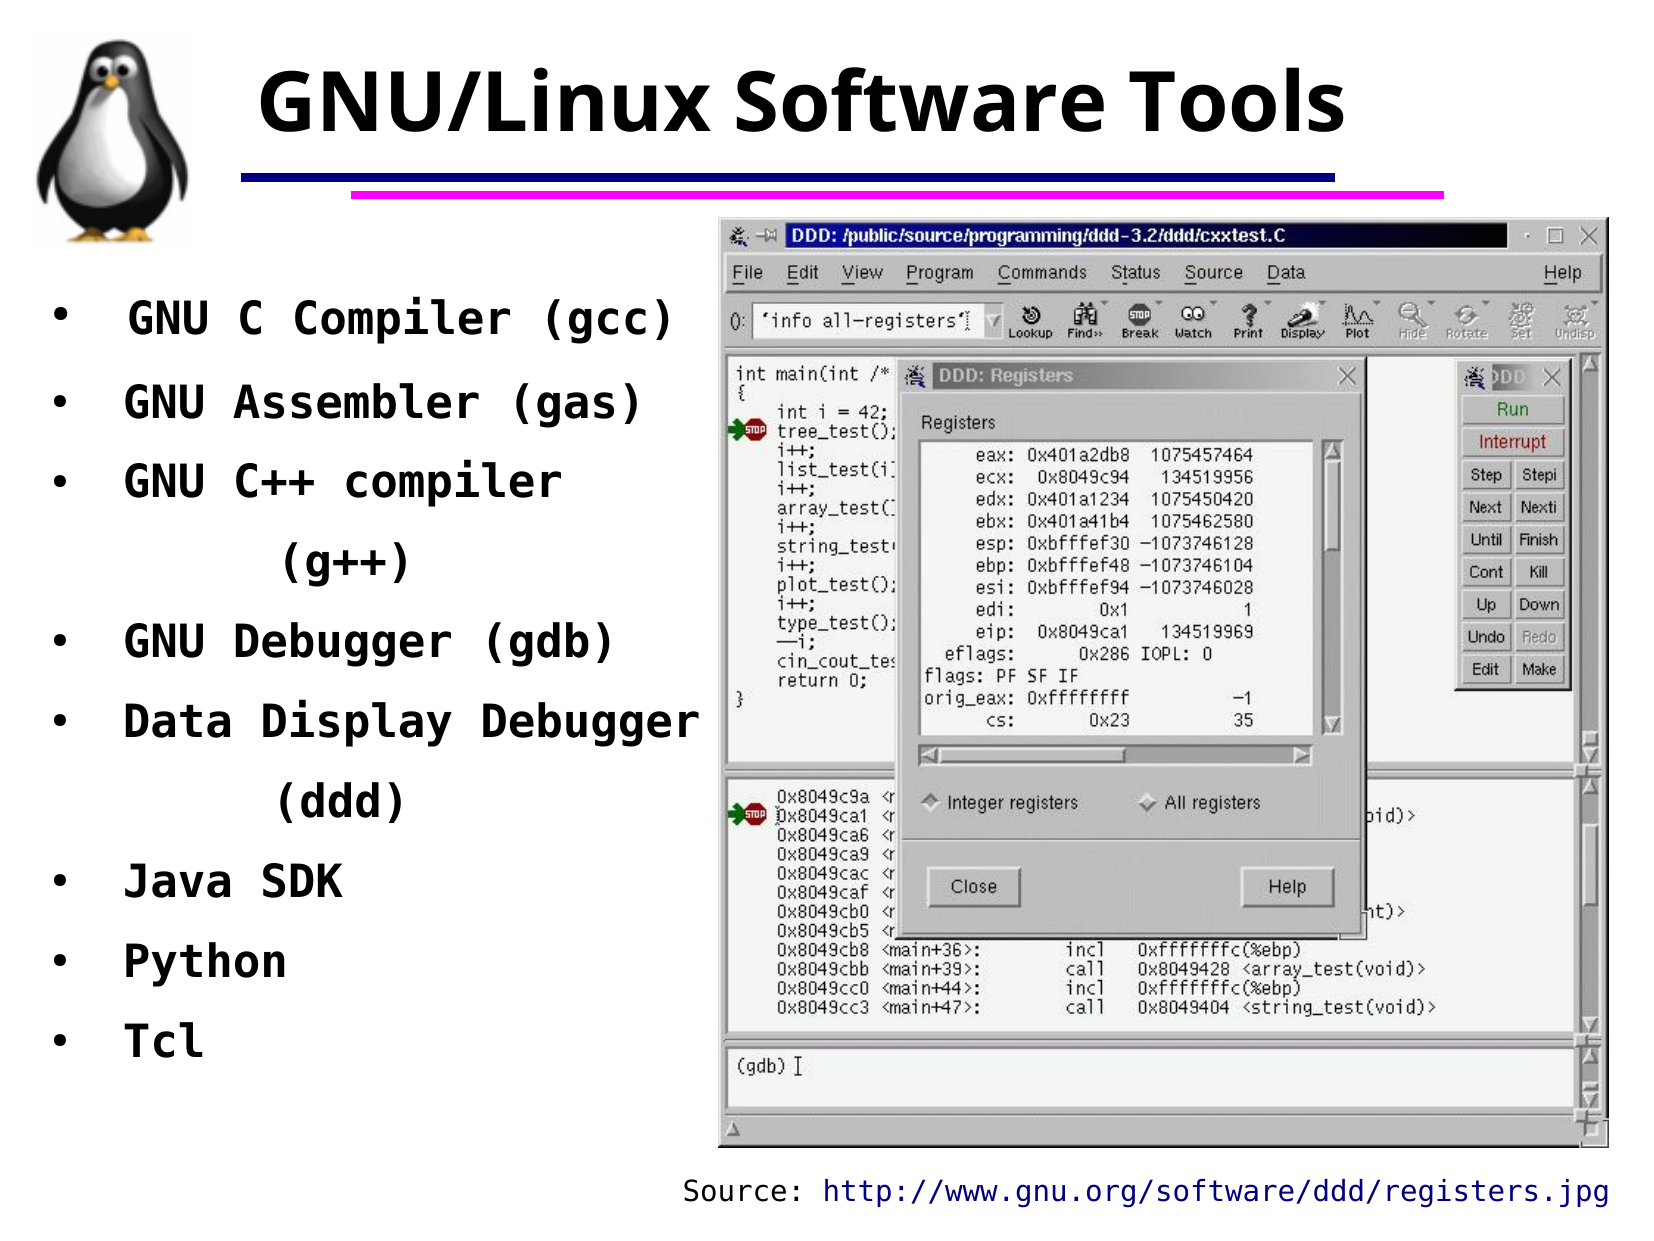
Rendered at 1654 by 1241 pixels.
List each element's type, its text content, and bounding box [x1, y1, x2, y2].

picture [718, 217, 1609, 1148]
text_box Source: http://www.gnu.org/software/ddd/registers.jpg [682, 1174, 1612, 1241]
picture [31, 31, 197, 255]
text_box GNU C Compiler (gcc) GNU Assembler (gas) GNU C++ compiler (g++) GNU Debugger (gdb) Data Display Debugger (ddd) Java SDK Python Tcl [51, 280, 713, 1064]
text_box GNU/Linux Software Tools [256, 42, 1557, 150]
